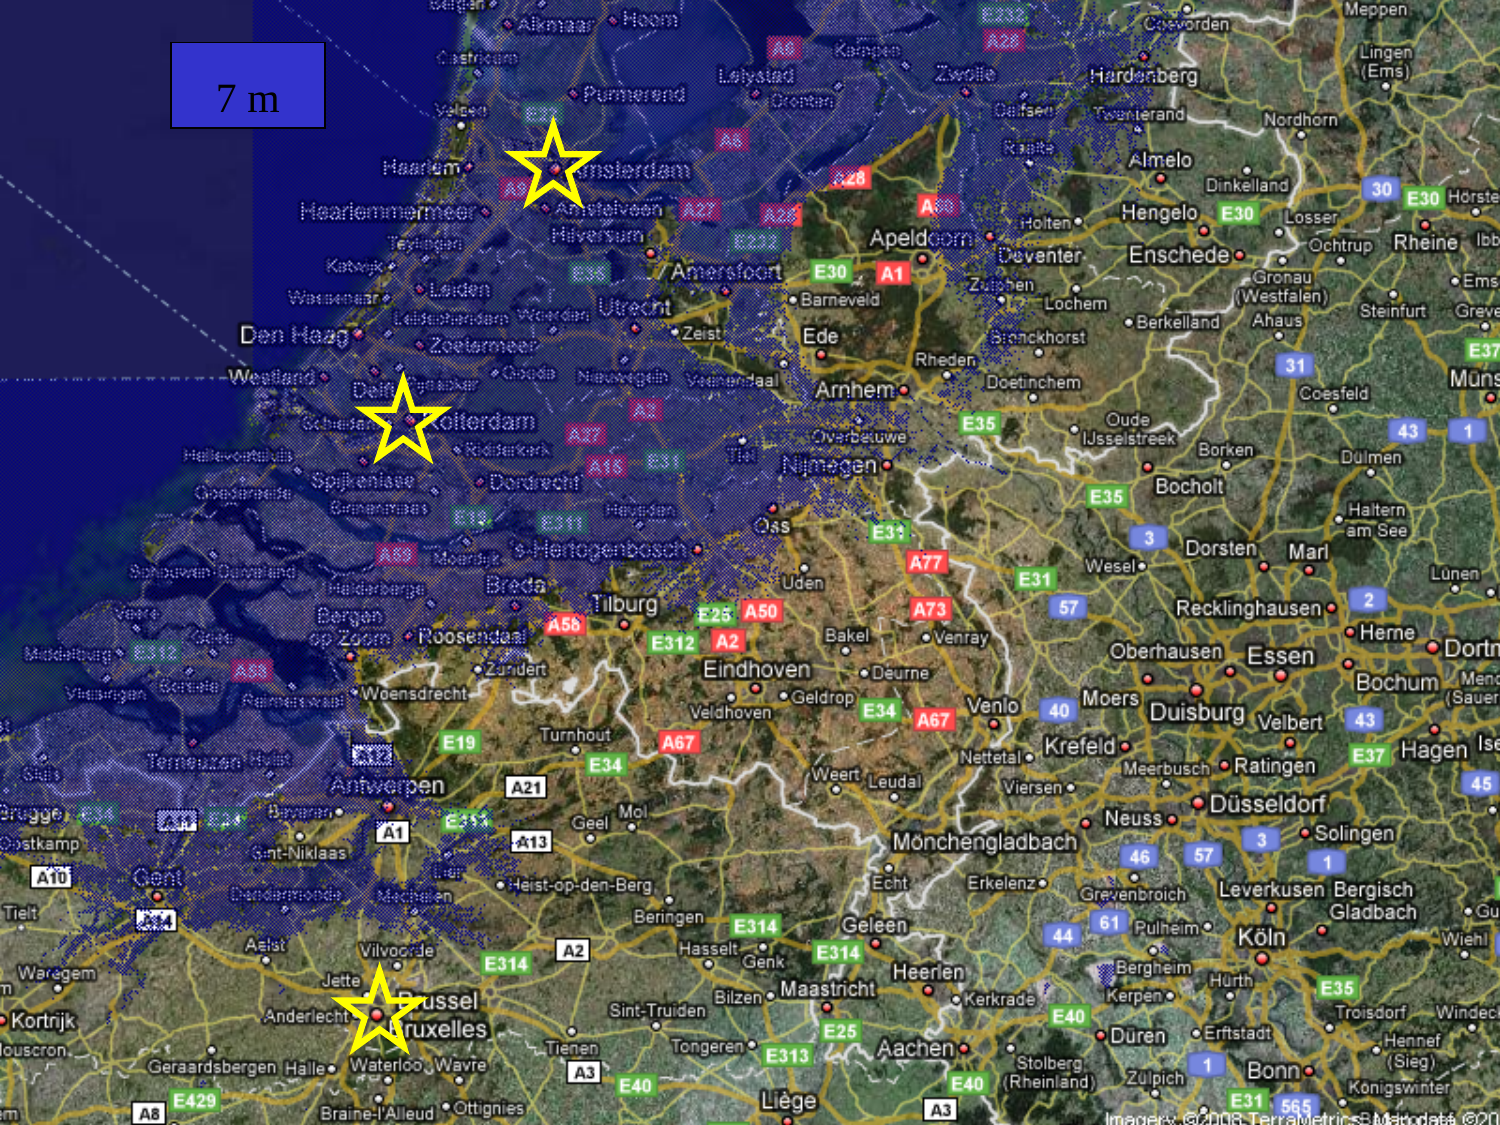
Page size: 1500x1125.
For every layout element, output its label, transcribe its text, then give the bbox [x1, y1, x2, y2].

text_box 7 m [171, 42, 325, 129]
picture [0, 0, 1500, 1125]
